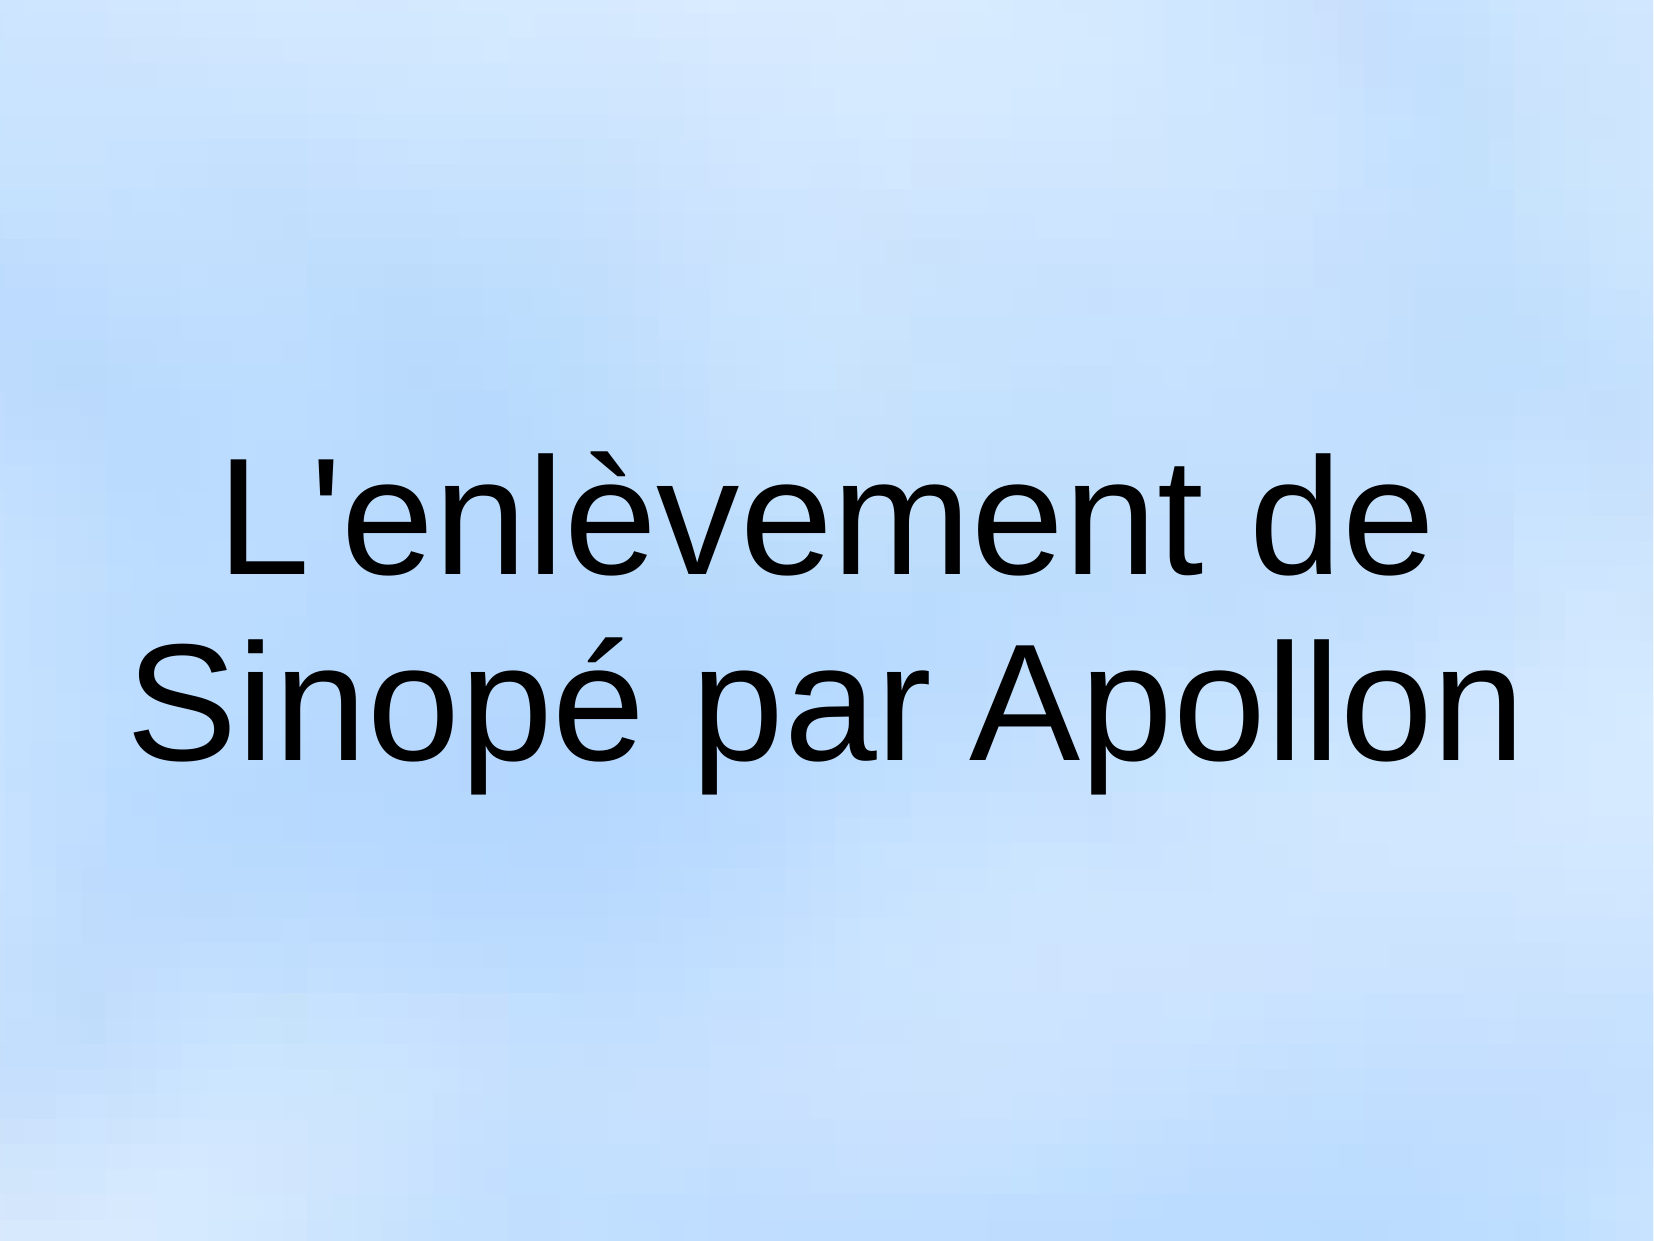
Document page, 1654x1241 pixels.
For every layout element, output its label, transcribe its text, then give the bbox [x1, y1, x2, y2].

title L'enlèvement de Sinopé par Apollon [82, 49, 1571, 1170]
picture [0, 0, 1654, 1241]
